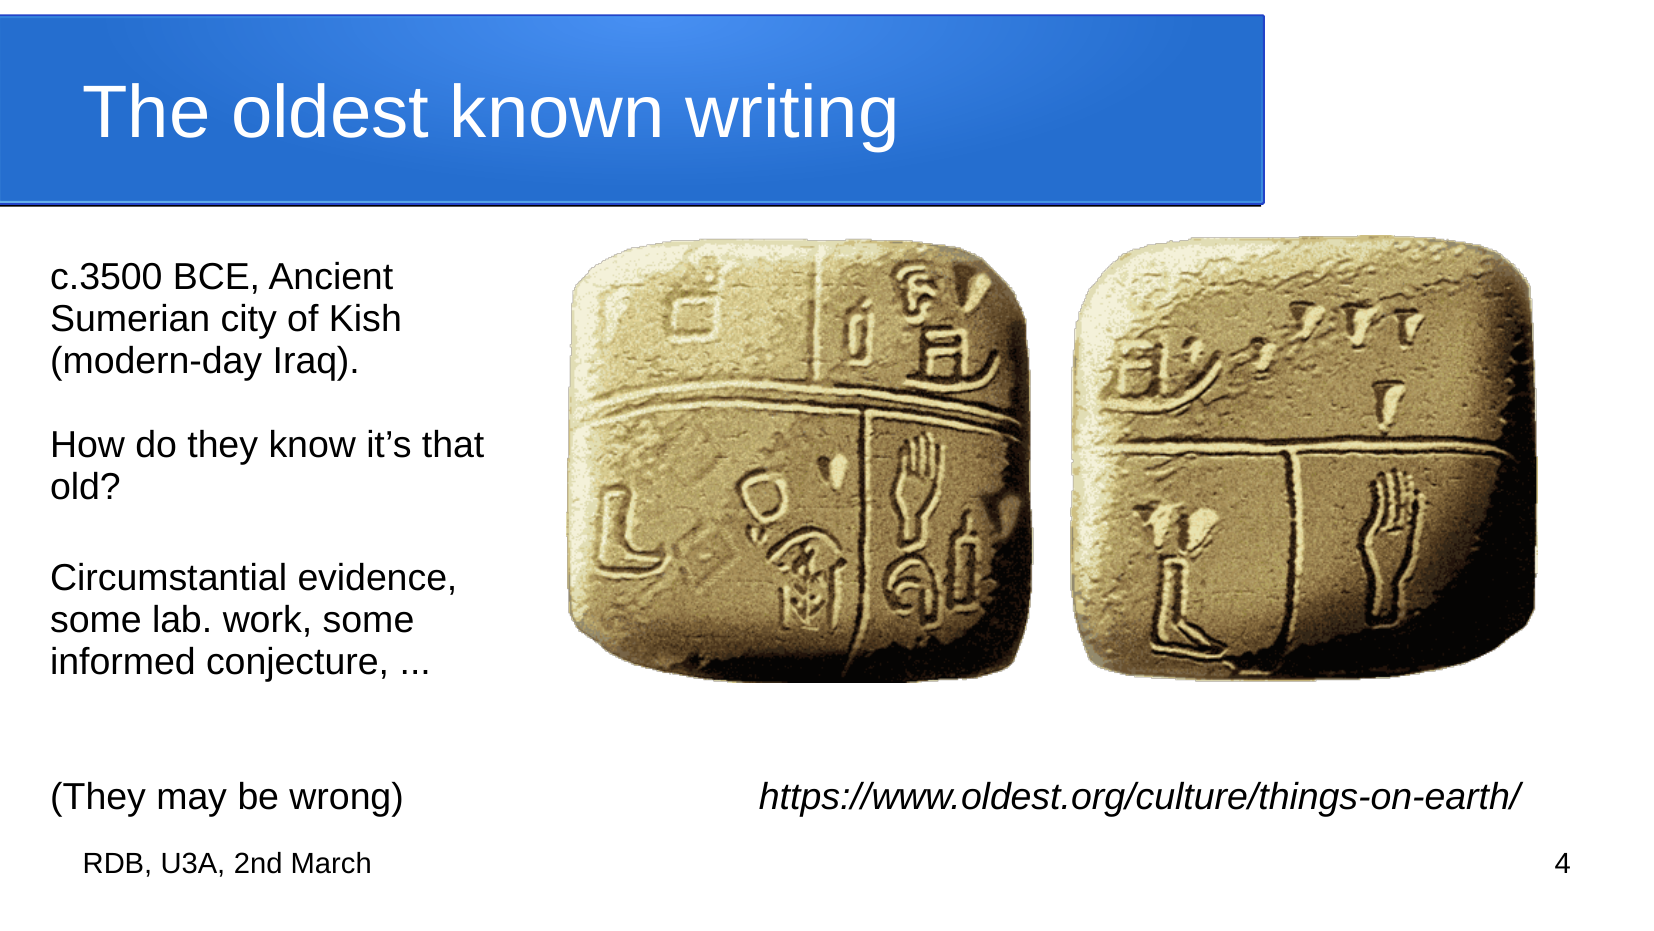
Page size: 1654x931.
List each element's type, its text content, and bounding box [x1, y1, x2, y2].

title The oldest known writing [82, 35, 1235, 189]
picture [566, 235, 1538, 683]
text_box c.3500 BCE, Ancient Sumerian city of Kish (modern-day Iraq). How do they know it’s that old? [35, 248, 532, 549]
text_box https://www.oldest.org/culture/things-on-earth/ [744, 767, 1536, 825]
text_box Circumstantial evidence, some lab. work, some informed conjecture, ... [35, 549, 532, 691]
text_box (They may be wrong) [35, 767, 532, 869]
